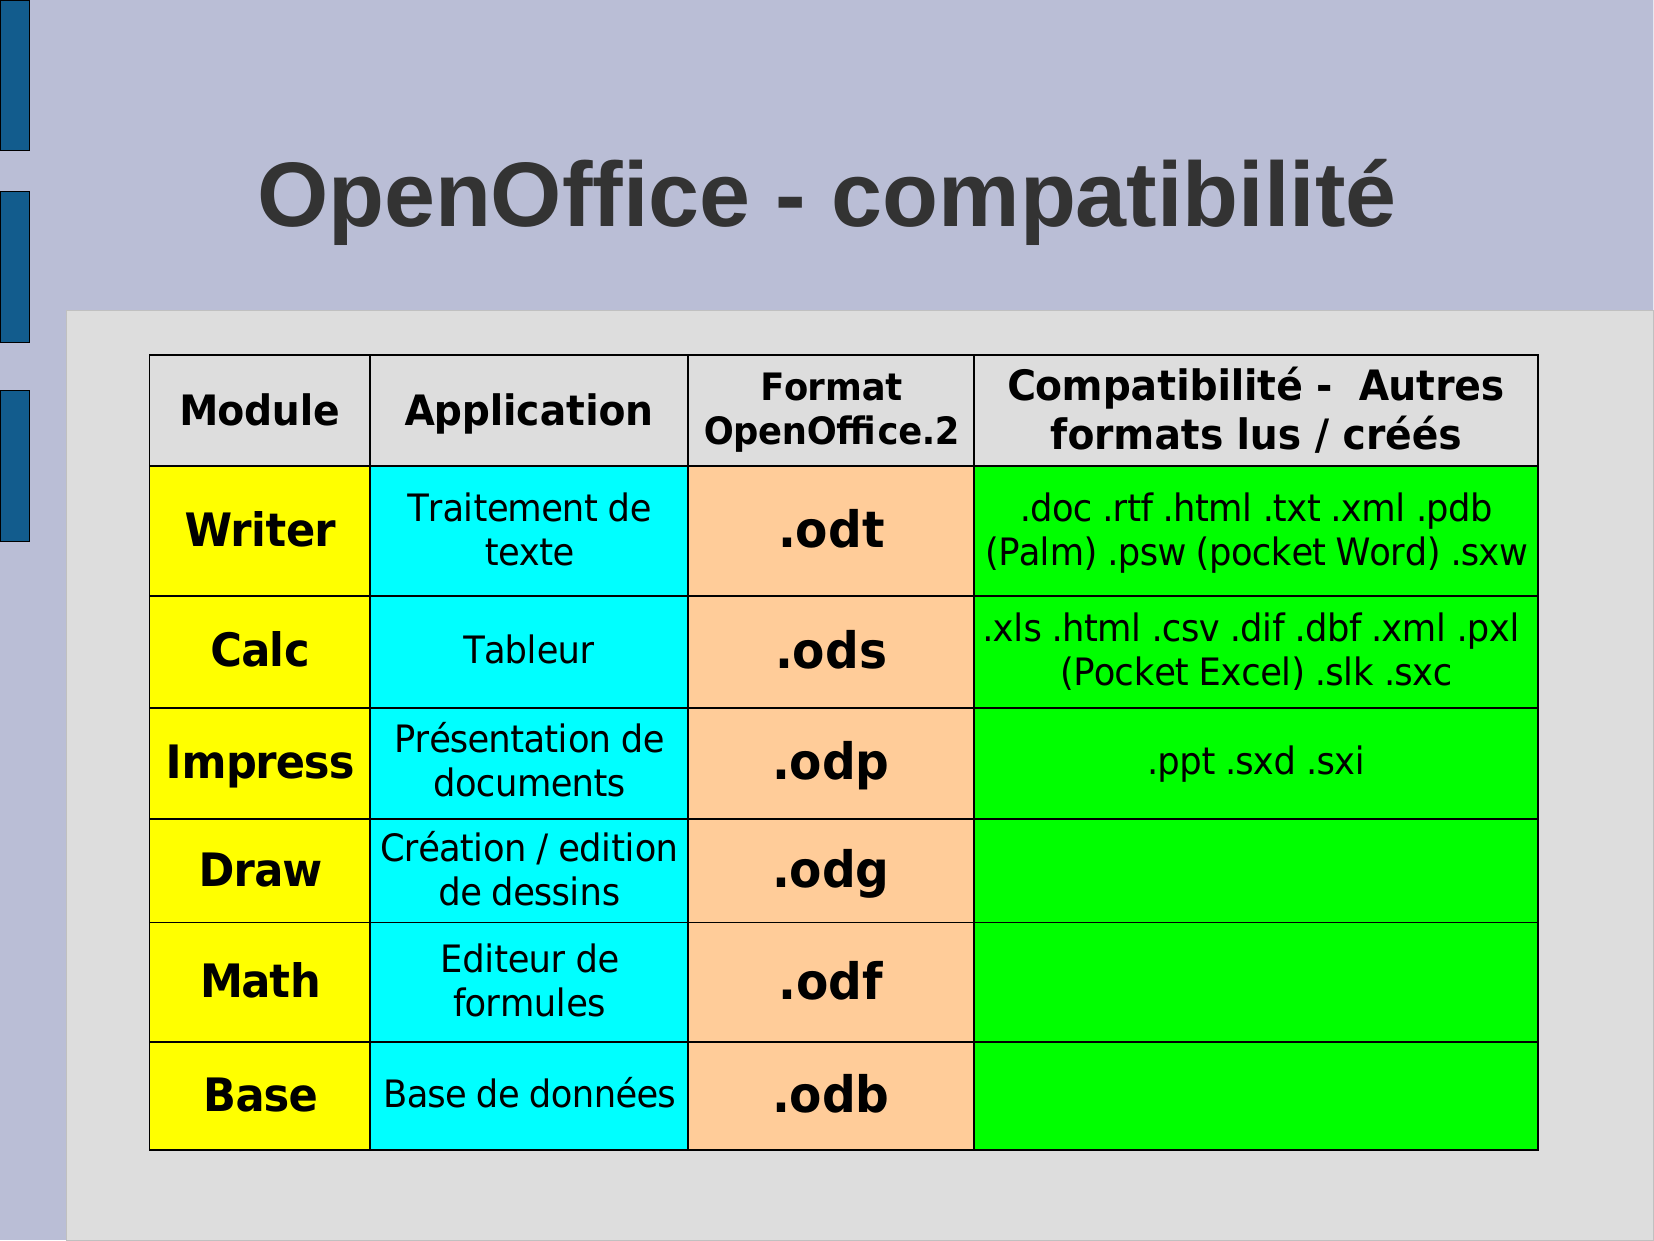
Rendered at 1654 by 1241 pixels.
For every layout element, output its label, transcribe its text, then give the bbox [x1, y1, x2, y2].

chart [147, 352, 1540, 1152]
title OpenOffice - compatibilité [121, 91, 1534, 299]
